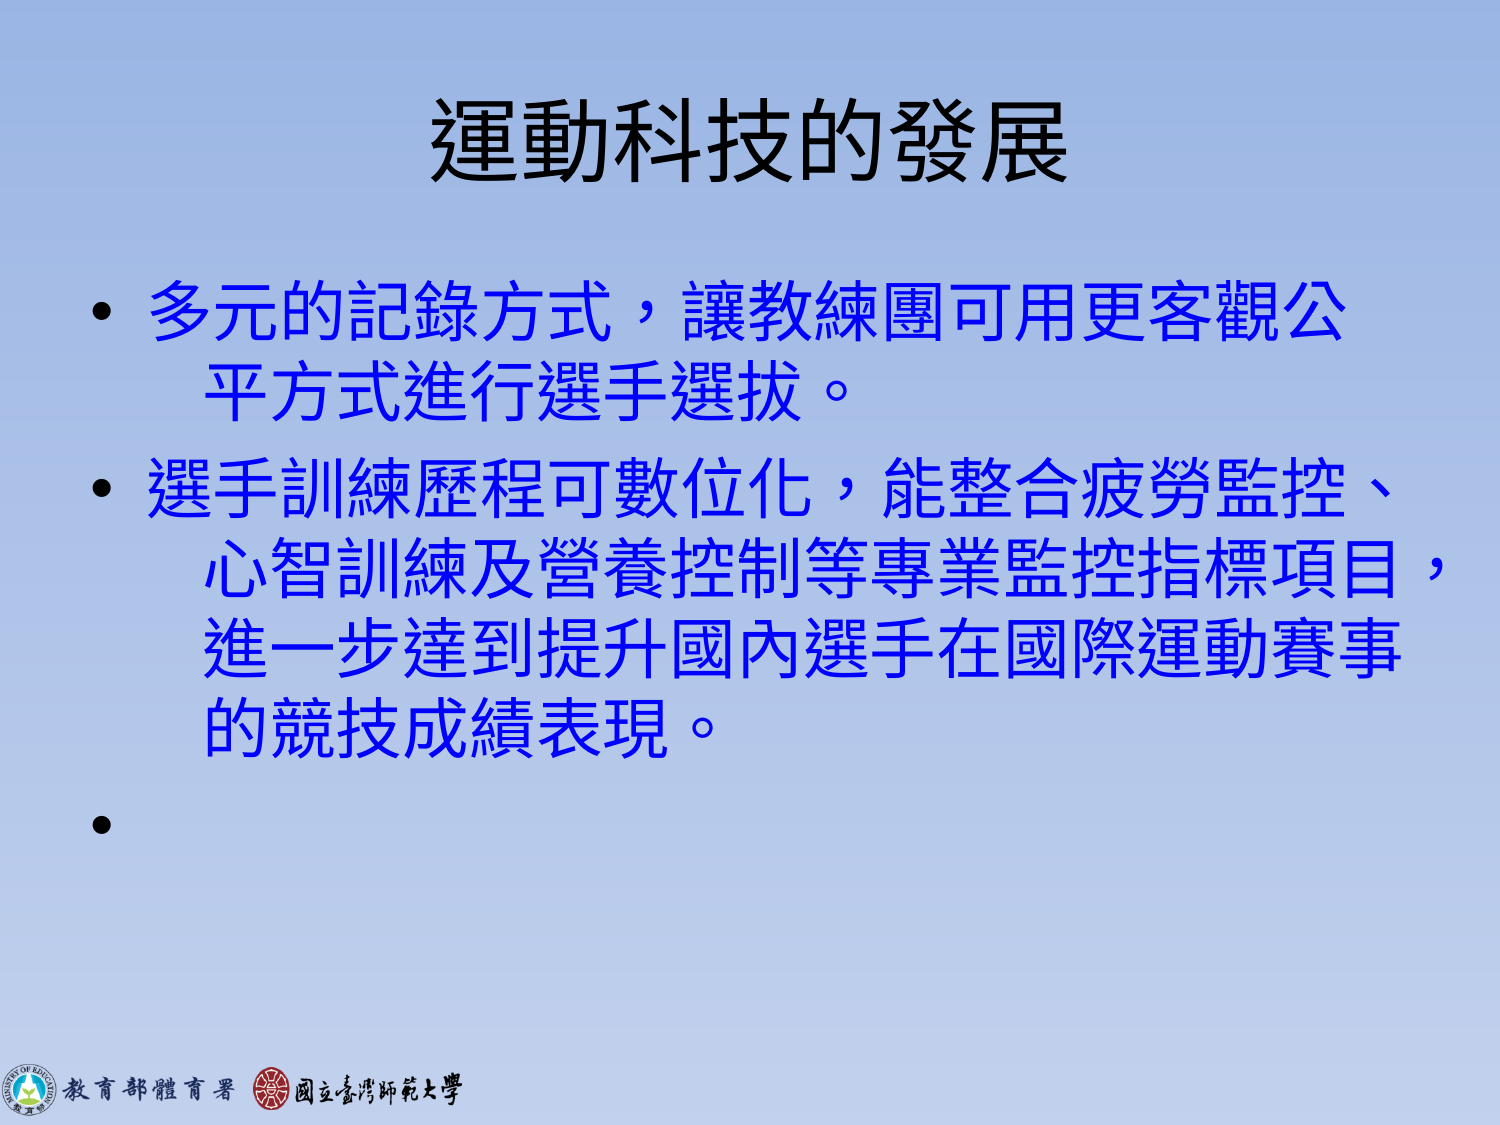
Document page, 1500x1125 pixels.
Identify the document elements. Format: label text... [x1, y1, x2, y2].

title 運動科技的發展 [75, 45, 1426, 233]
list 多元的記錄方式，讓教練團可用更客觀公平方式進行選手選拔。 選手訓練歷程可數位化，能整合疲勞監控、心智訓練及營養控制等專業監控指標項目，進一步達到提升國內選手在國際運動賽事的競技成績表現。 [75, 262, 1426, 1005]
